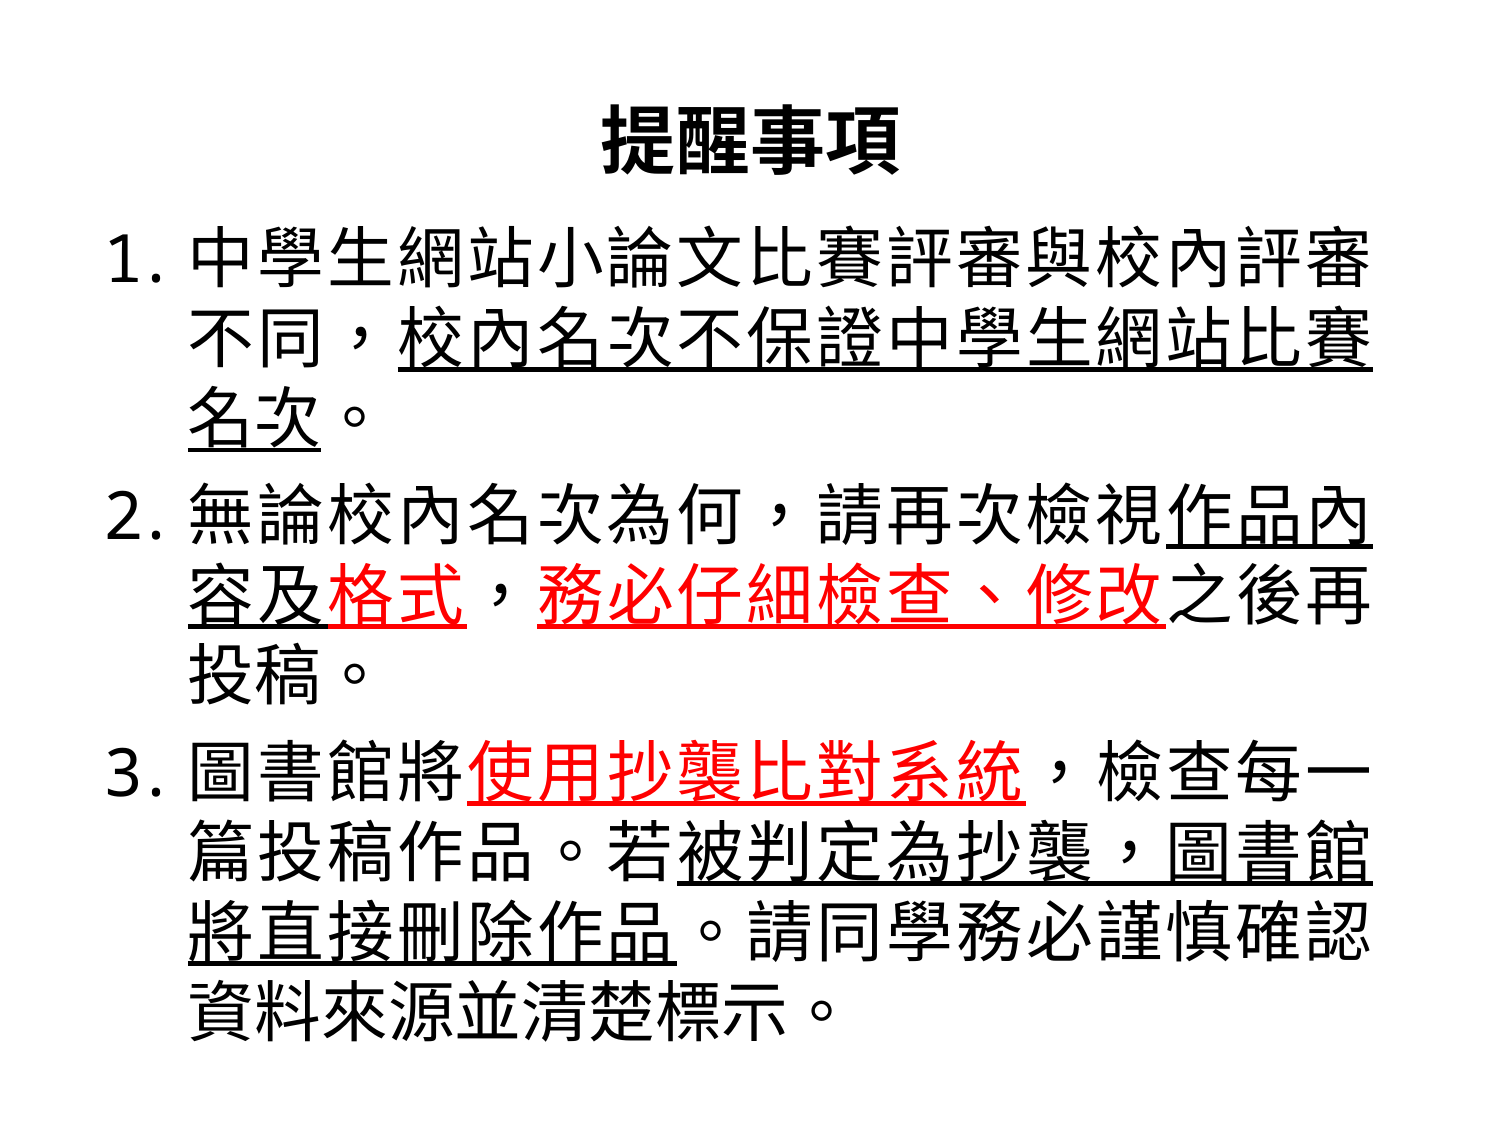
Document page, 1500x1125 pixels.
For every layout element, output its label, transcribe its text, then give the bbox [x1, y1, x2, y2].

list 中學生網站小論文比賽評審與校內評審不同，校內名次不保證中學生網站比賽名次。 無論校內名次為何，請再次檢視作品內容及格式，務必仔細檢查、修改之後再投稿。 圖書館將使用抄襲比對系統，檢查每一篇投稿作品。若被判定為抄襲，圖書館將直接刪除作品。請同學務必謹慎確認資料來源並清楚標示。 [88, 208, 1388, 1094]
title 提醒事項 [75, 45, 1426, 233]
